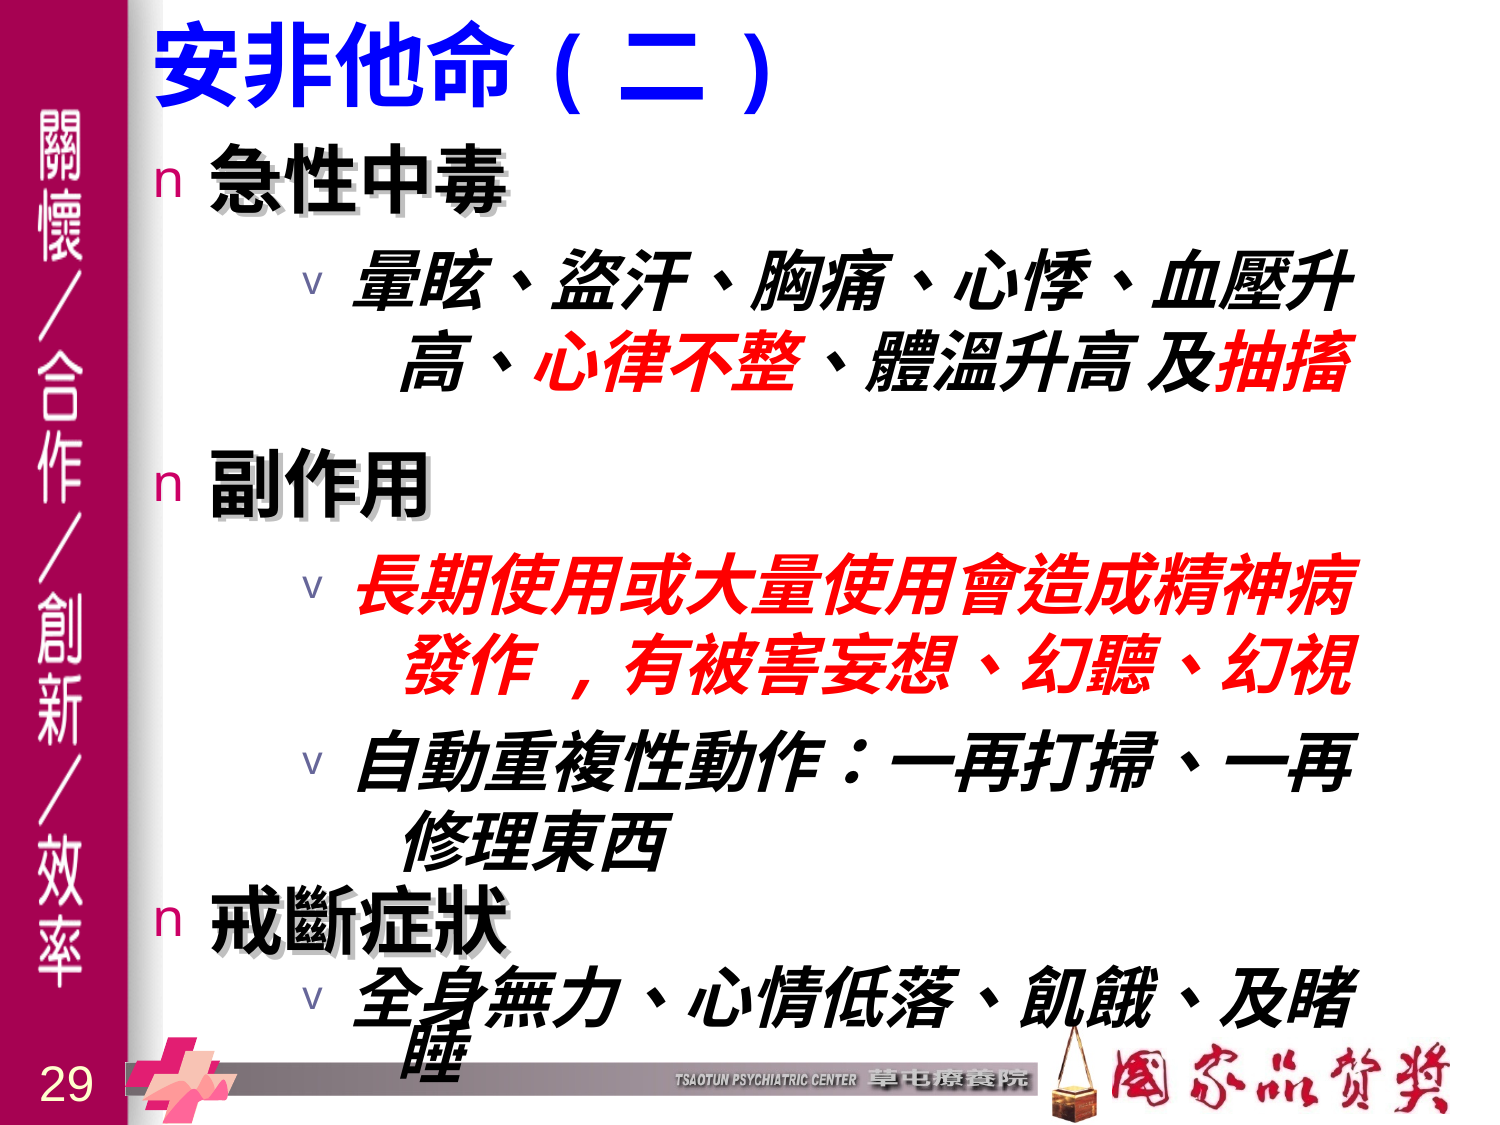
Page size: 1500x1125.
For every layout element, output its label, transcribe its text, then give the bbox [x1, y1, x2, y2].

title 安非他命(二) [135, 0, 1468, 126]
text_box [23, 1043, 137, 1119]
list 急性中毒 暈眩、盜汗、胸痛、心悸、血壓升高、心律不整、體溫升高 及抽搐 副作用 長期使用或大量使用會造成精神病發作 ,有被害妄想、幻聽、幻視 自動重複性動作：一再打掃、一再修理東西 戒斷症狀 全身無力、心情低落、飢餓、及睹睡 [137, 125, 1426, 1125]
